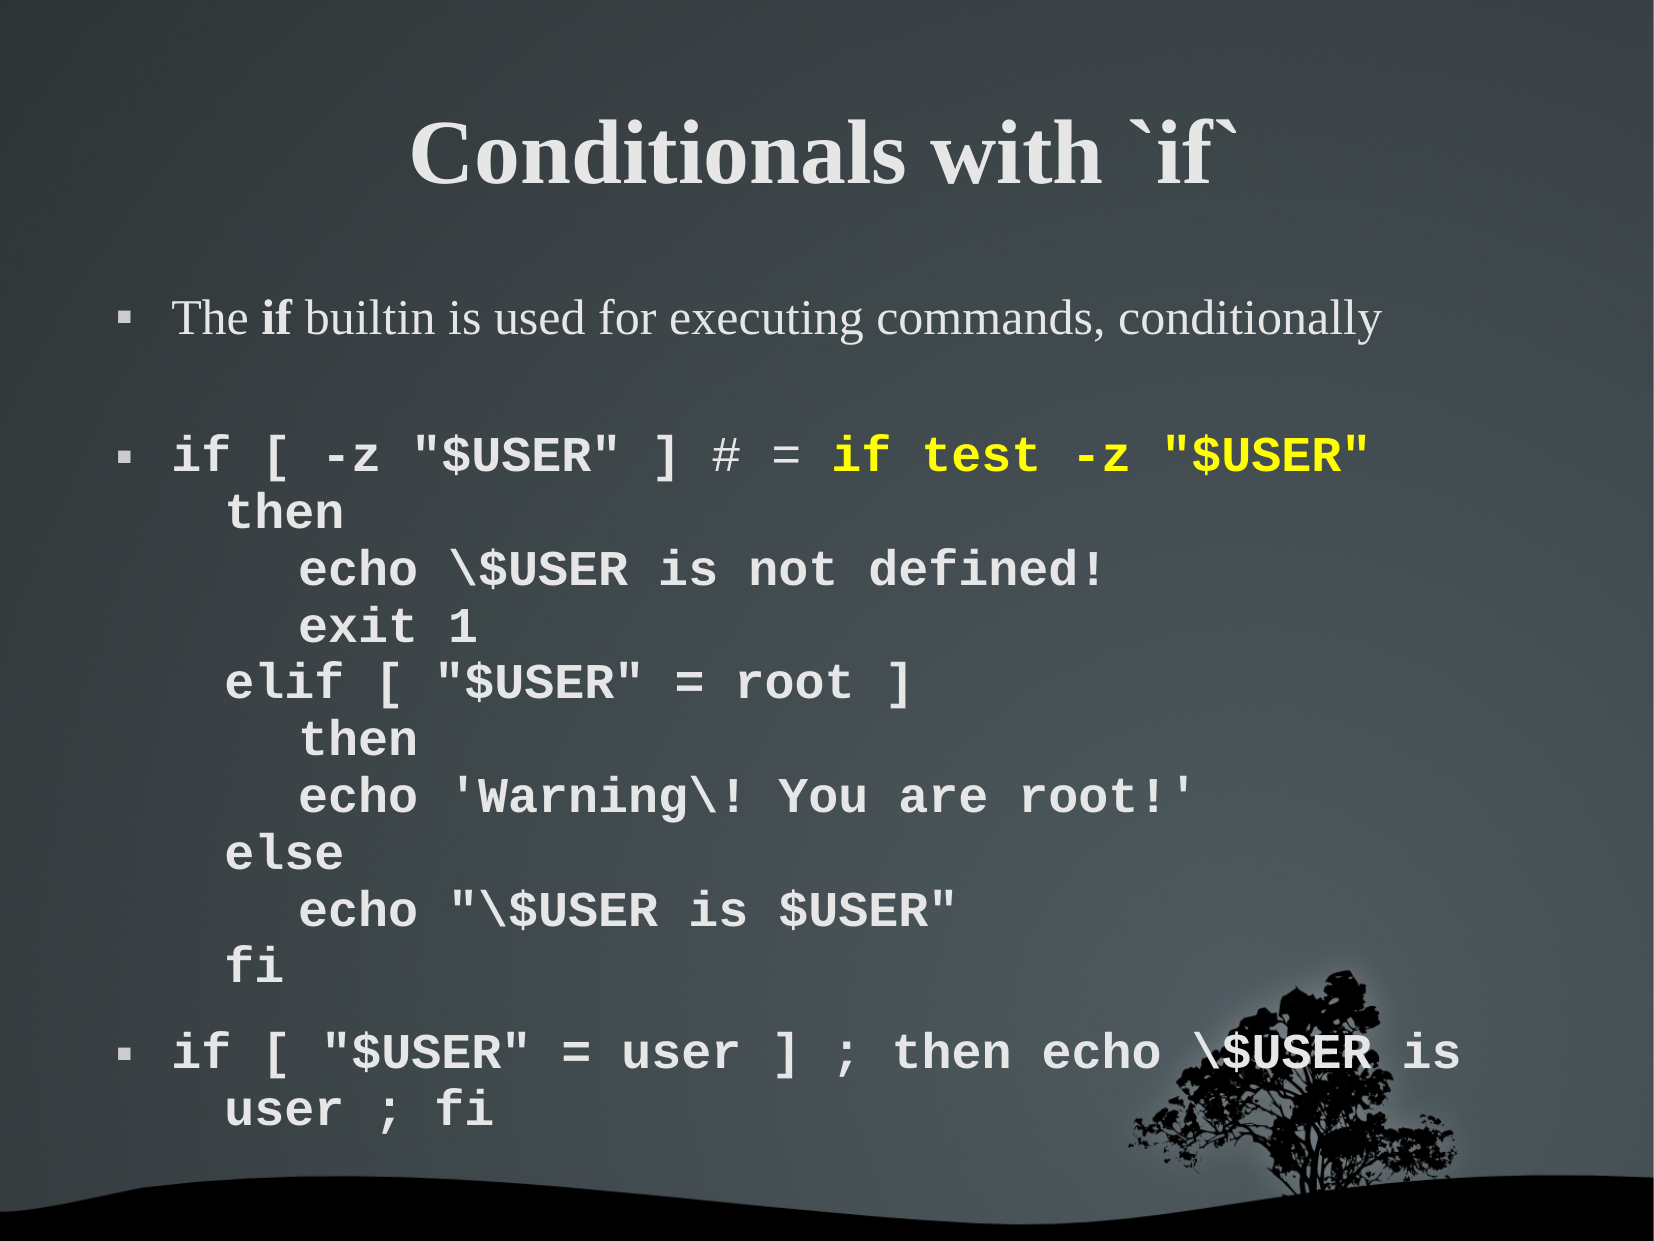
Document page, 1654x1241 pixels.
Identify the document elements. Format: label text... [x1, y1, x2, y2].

list The if builtin is used for executing commands, conditionally if [ -z "$USER" ] # = if test -z "$USER" then echo \$USER is not defined! exit 1 elif [ "$USER" = root ] then echo 'Warning\! You are root!' else echo "\$USER is $USER" fi if [ "$USER" = user ] ; then echo \$USER is user ; fi [82, 290, 1571, 1224]
title Conditionals with `if` [82, 49, 1571, 257]
picture [0, 0, 1654, 1241]
